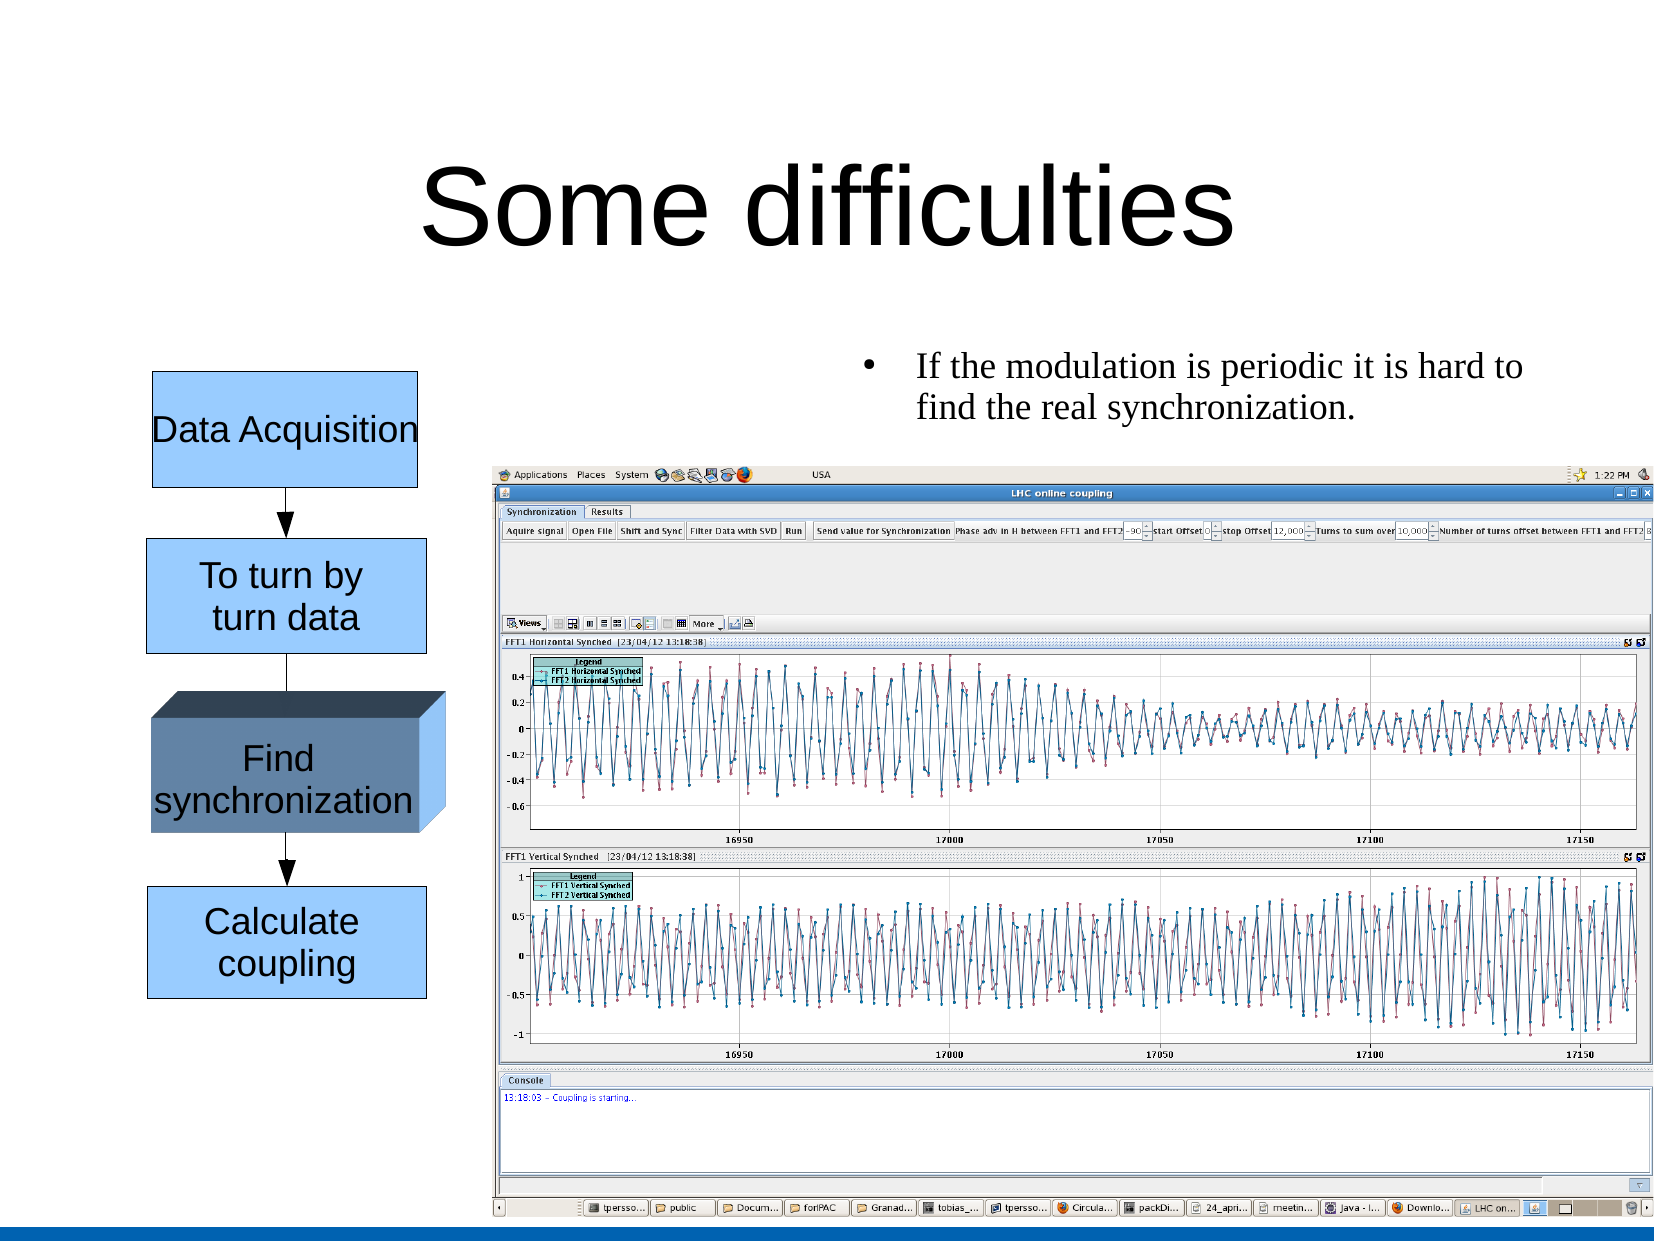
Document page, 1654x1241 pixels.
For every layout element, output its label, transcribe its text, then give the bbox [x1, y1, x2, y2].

text_box Find synchronization [138, 730, 429, 830]
title Some difficulties [121, 102, 1534, 310]
text_box [151, 691, 445, 822]
text_box Data Acquisition [152, 371, 418, 488]
list If the modulation is periodic it is hard to find the real synchronization. [844, 344, 1534, 466]
picture [492, 466, 1654, 1217]
text_box Calculate coupling [147, 886, 427, 999]
text_box To turn by turn data [146, 538, 427, 654]
